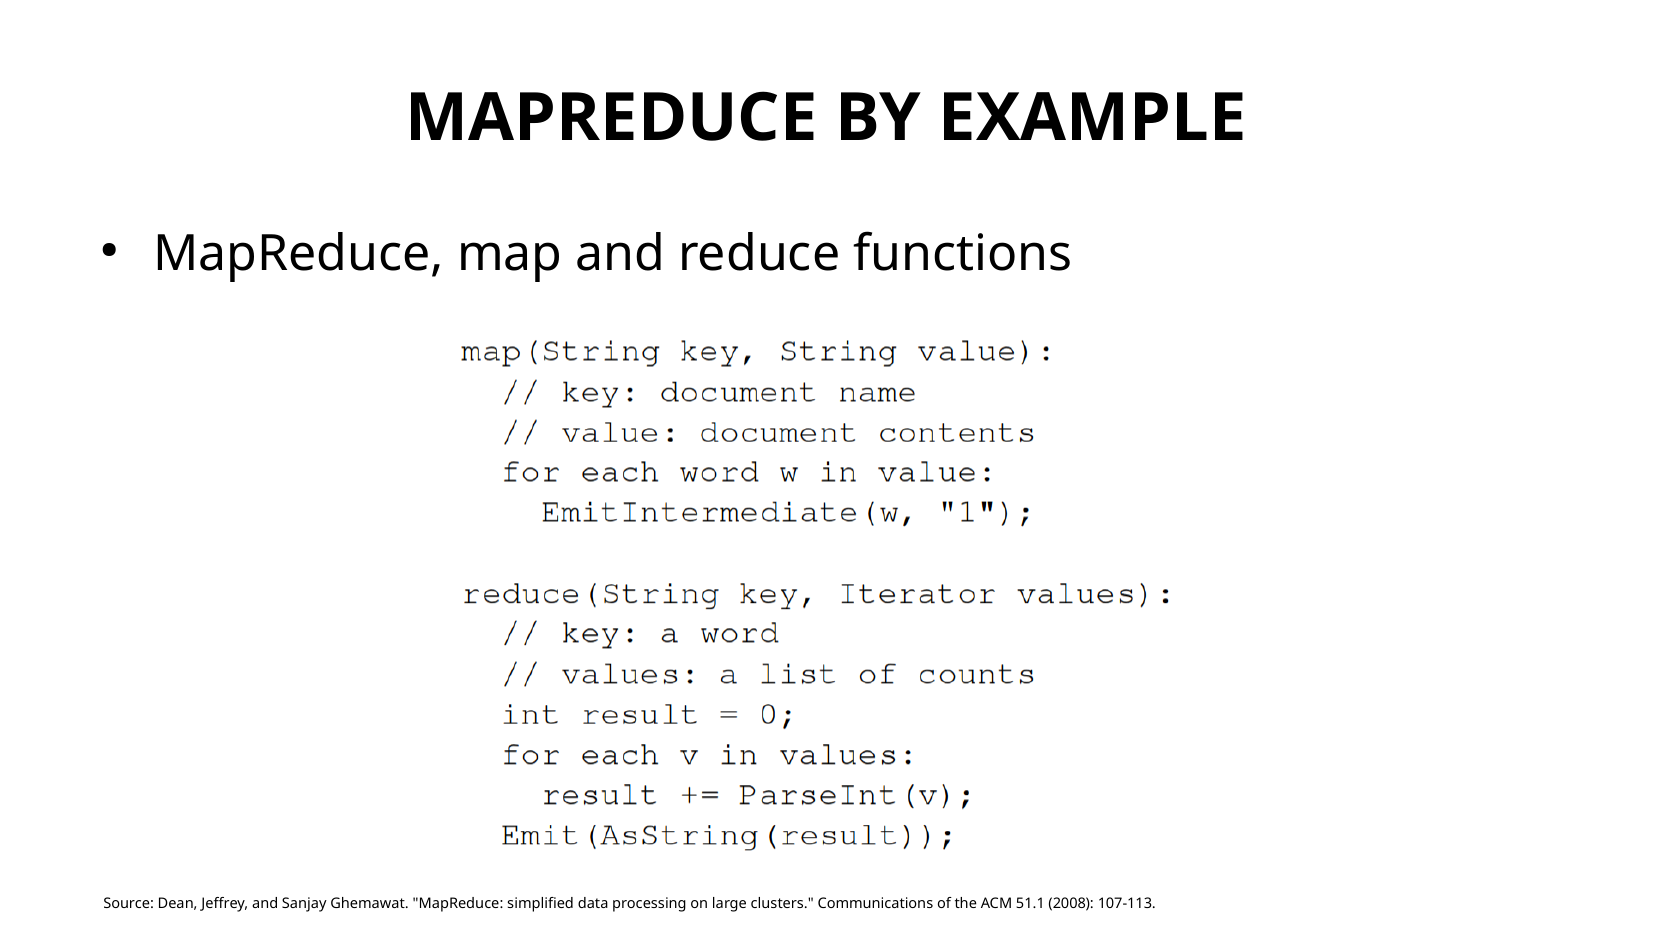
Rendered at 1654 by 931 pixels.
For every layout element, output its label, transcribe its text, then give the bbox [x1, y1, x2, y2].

picture [448, 328, 1205, 867]
title MAPREDUCE BY EXAMPLE [82, 36, 1571, 193]
text_box Source: Dean, Jeffrey, and Sanjay Ghemawat. "MapReduce: simplified data processing on large clusters." Communications of the ACM 51.1 (2008): 107-113. [88, 885, 1335, 928]
list MapReduce, map and reduce functions [82, 217, 1571, 757]
